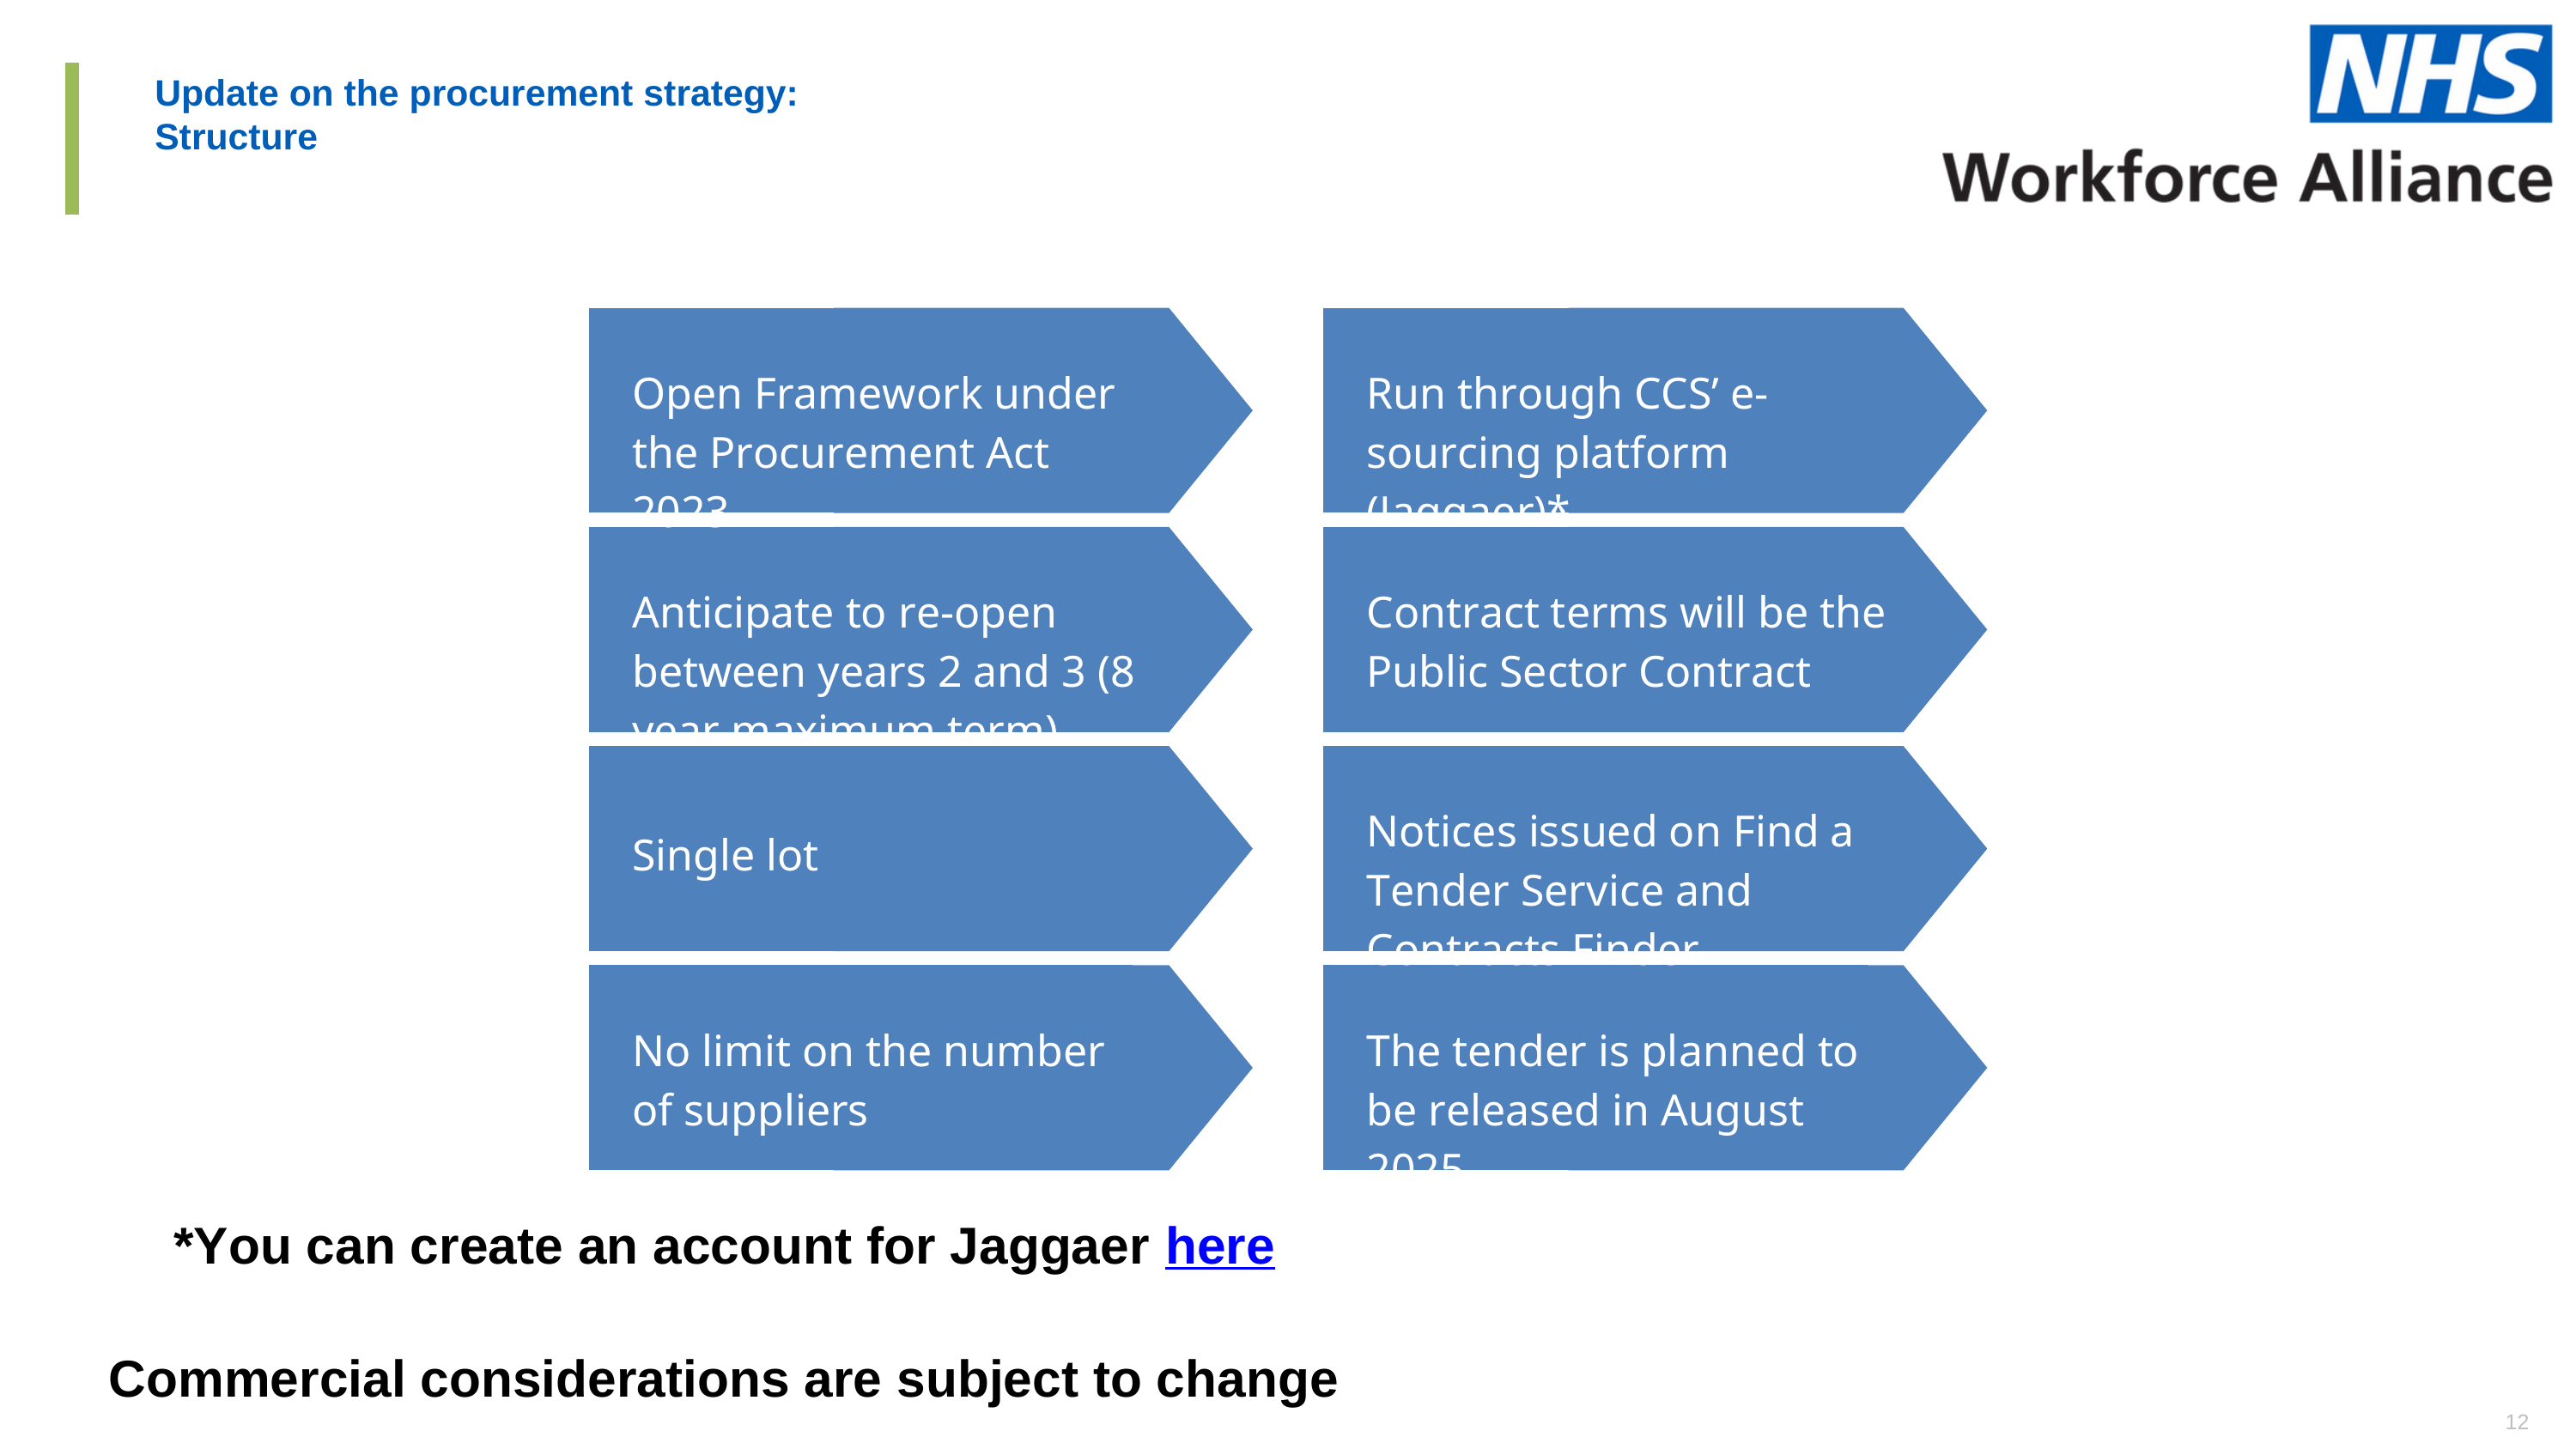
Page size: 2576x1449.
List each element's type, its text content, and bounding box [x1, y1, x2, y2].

text_box [1400, 944, 1413, 951]
text_box Anticipate to re-open between years 2 and 3 (8 year maximum term) [606, 552, 1179, 710]
text_box [589, 746, 1253, 952]
text_box [1422, 506, 1434, 512]
text_box [1941, 23, 2555, 203]
text_box Contract terms will be the Public Sector Contract [1341, 552, 1914, 710]
text_box [1323, 746, 1988, 952]
text_box [589, 965, 1253, 1145]
text_box [1323, 307, 1988, 513]
list Update on the procurement strategy: Structure [100, 63, 1941, 164]
text_box [1427, 944, 1439, 951]
text_box [1323, 526, 1988, 732]
text_box [662, 500, 675, 512]
text_box Notices issued on Find a Tender Service and Contracts Finder [1341, 771, 1914, 929]
text_box [1449, 506, 1461, 512]
text_box [1498, 506, 1510, 512]
text_box [1323, 965, 1988, 1145]
text_box [753, 725, 763, 732]
text_box [836, 725, 847, 732]
text_box Open Framework under the Procurement Act 2023 [606, 332, 1179, 491]
text_box [851, 725, 861, 732]
text_box [589, 526, 1253, 732]
text_box [918, 725, 928, 732]
text_box [1027, 725, 1037, 732]
text_box [1637, 944, 1650, 952]
text_box [1613, 944, 1625, 952]
text_box [1556, 506, 1561, 512]
text_box [589, 307, 1253, 513]
text_box No limit on the number of suppliers [606, 990, 1179, 1145]
text_box [903, 725, 914, 732]
text_box *You can create an account for Jaggaer here Commercial considerations are subject to change [108, 1145, 2468, 1449]
text_box [738, 725, 749, 732]
text_box Single lot [606, 771, 1179, 929]
text_box [969, 725, 981, 732]
text_box [659, 725, 671, 732]
text_box [1663, 944, 1675, 951]
text_box [1012, 725, 1023, 732]
text_box The tender is planned to be released in August 2025 [1341, 990, 1914, 1145]
text_box Run through CCS’ e-sourcing platform (Jaggaer)* [1341, 332, 1914, 491]
